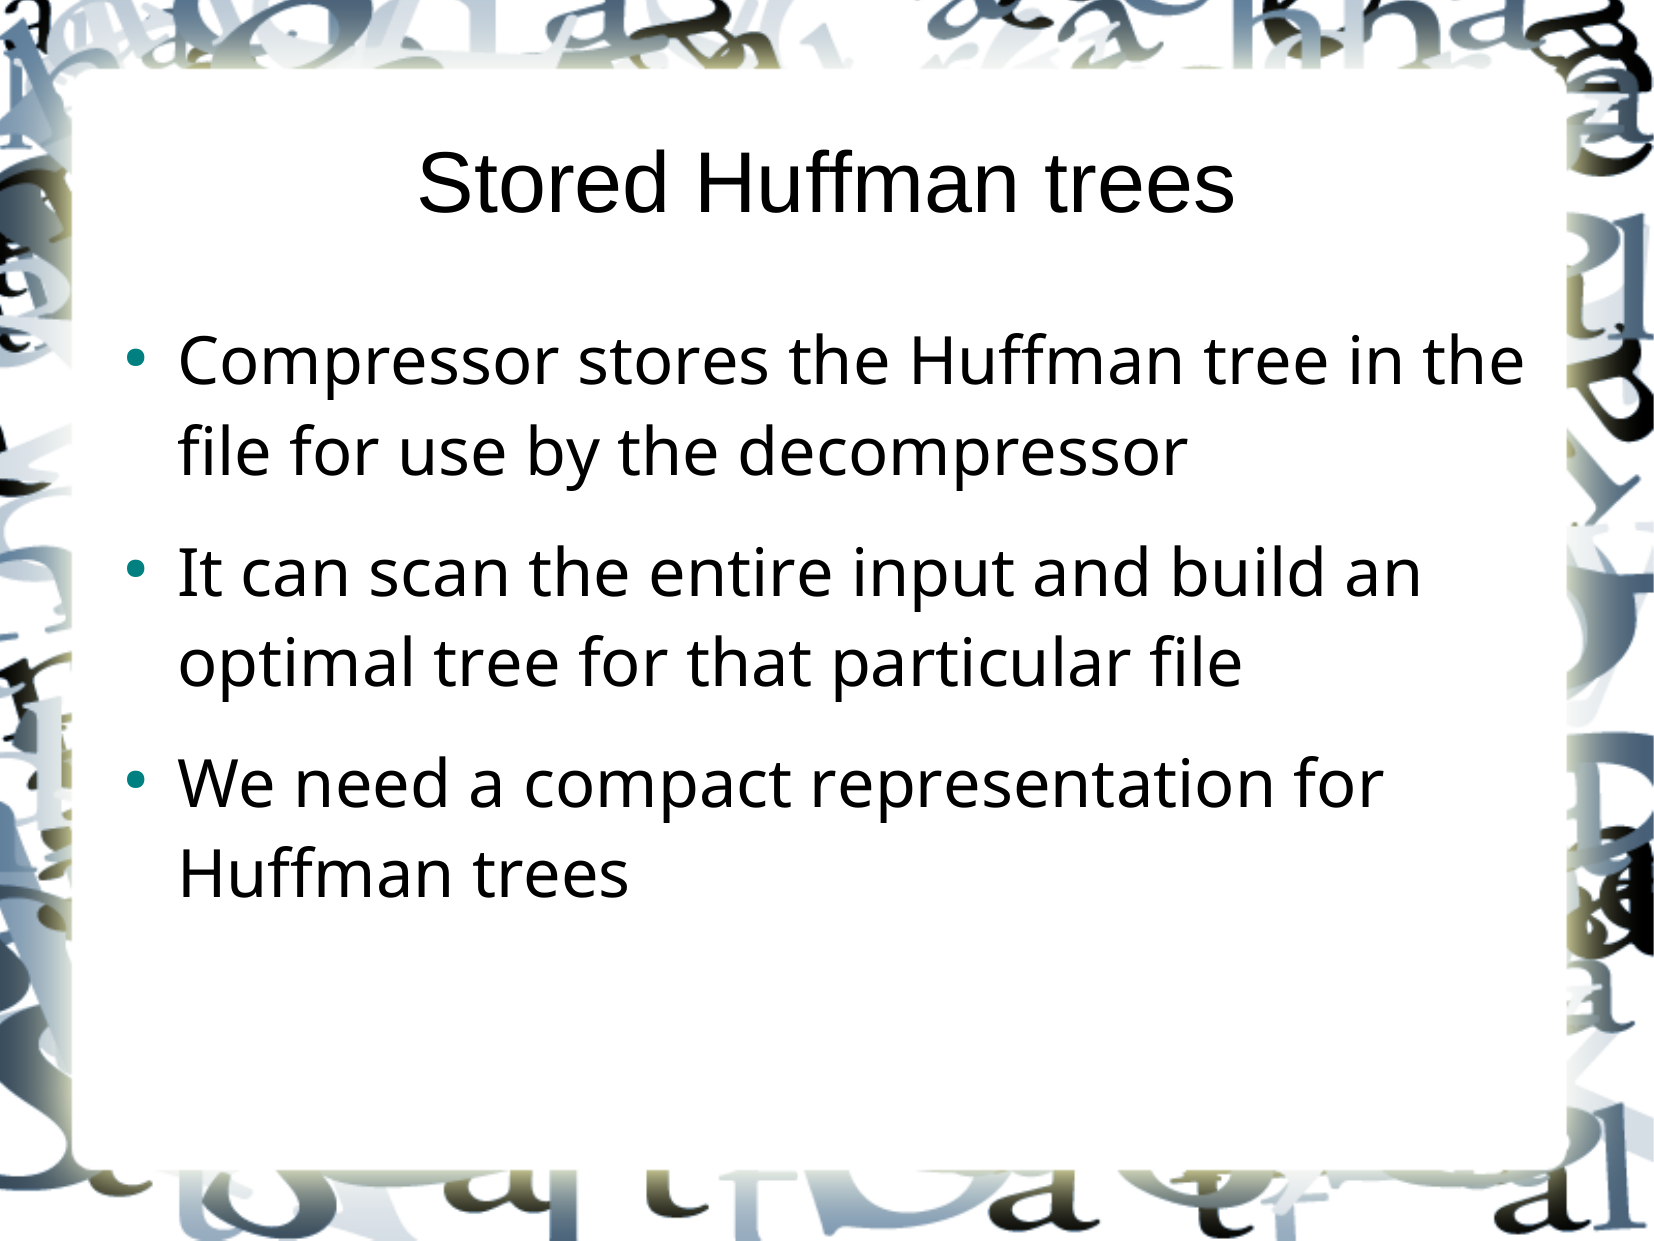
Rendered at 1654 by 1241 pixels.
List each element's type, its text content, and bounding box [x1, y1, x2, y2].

title Stored Huffman trees [82, 78, 1571, 287]
picture [0, 0, 1654, 1241]
list Compressor stores the Huffman tree in the file for use by the decompressor It can scan the entire input and build an optimal tree for that particular file We need a compact representation for Huffman trees [106, 313, 1530, 1028]
